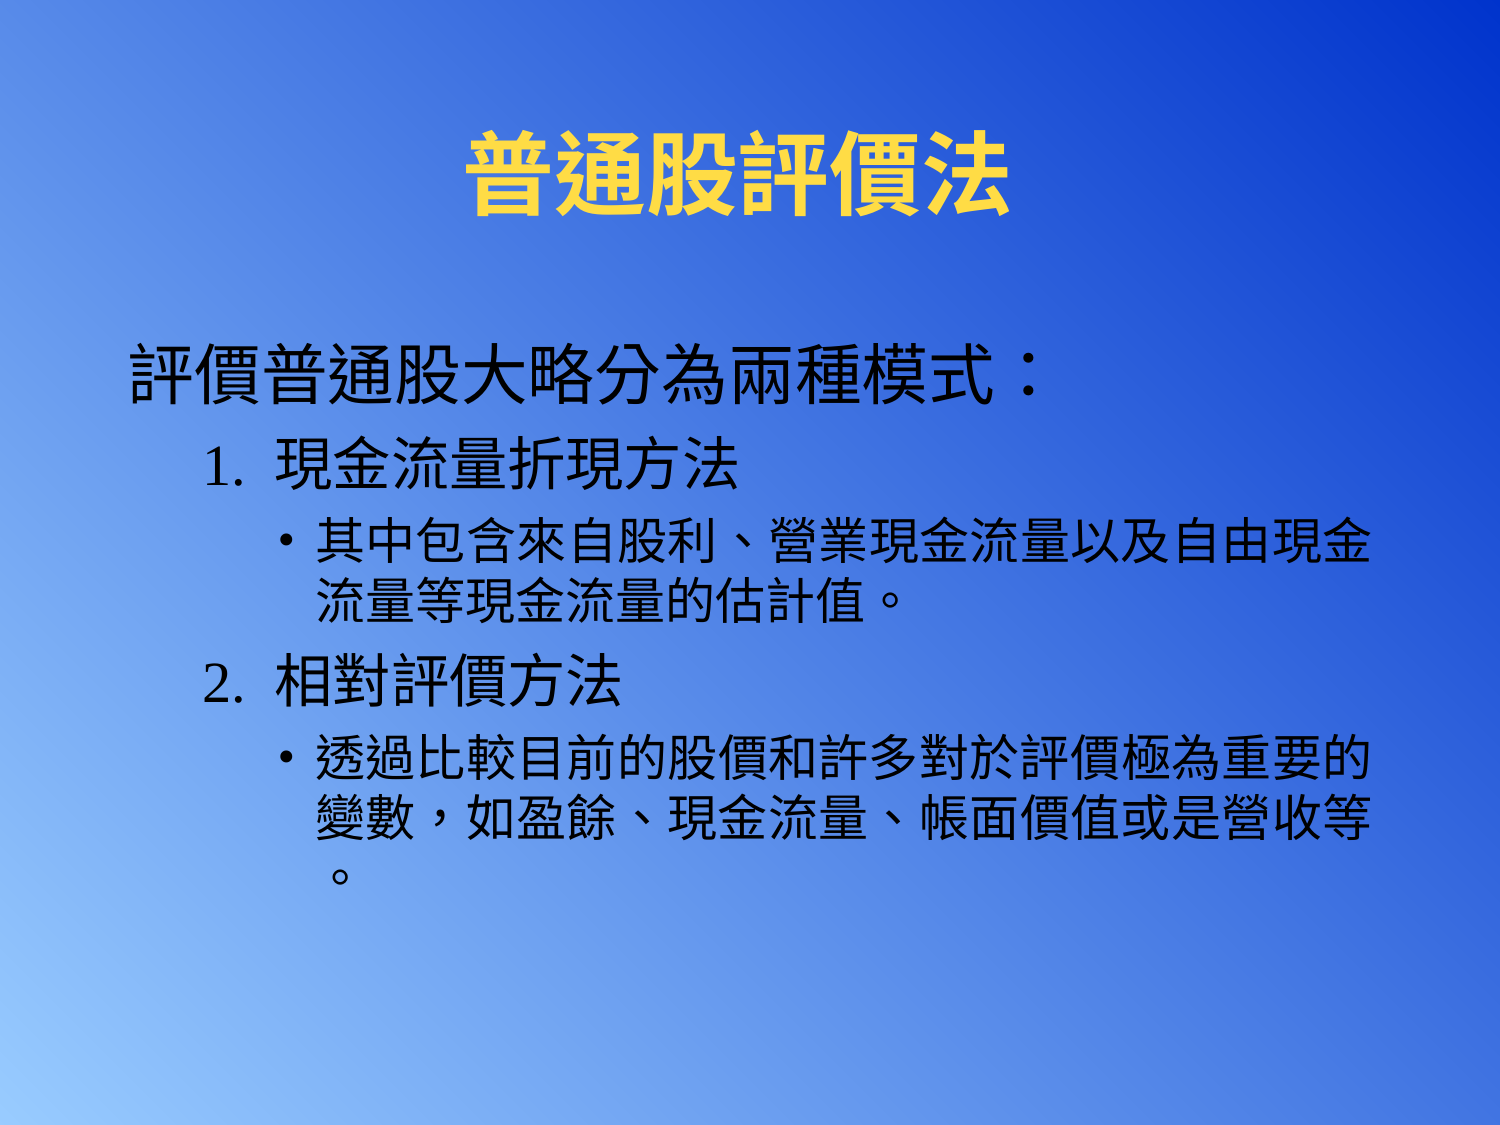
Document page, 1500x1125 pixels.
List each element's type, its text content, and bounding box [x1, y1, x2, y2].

title 普通股評價法 [41, 78, 1436, 266]
list 評價普通股大略分為兩種模式： 1. 現金流量折現方法 其中包含來自股利、營業現金流量以及自由現金流量等現金流量的估計值。 2. 相對評價方法 透過比較目前的股價和許多對於評價極為重要的變數，如盈餘、現金流量、帳面價值或是營收等。 [112, 324, 1388, 1000]
